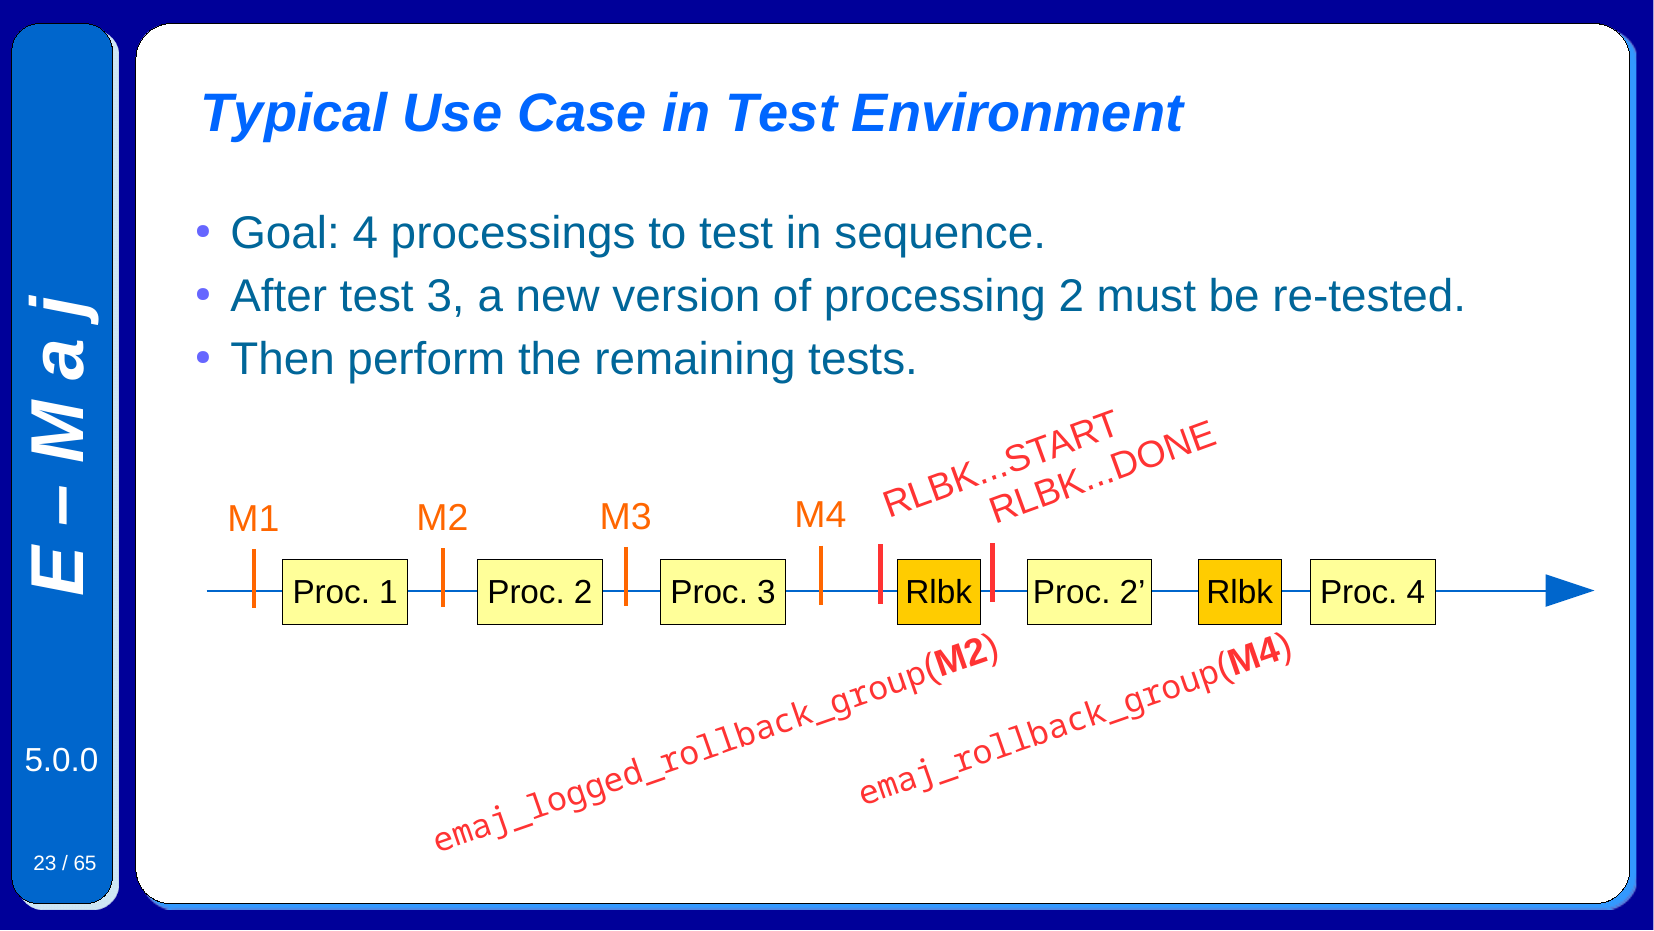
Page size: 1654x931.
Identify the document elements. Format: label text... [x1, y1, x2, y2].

text_box emaj_logged_rollback_group(M2) [409, 610, 1025, 884]
title Typical Use Case in Test Environment [200, 34, 1575, 191]
text_box M2 [401, 488, 484, 546]
text_box Proc. 3 [660, 559, 786, 625]
text_box Proc. 1 [282, 559, 408, 625]
text_box Rlbk [897, 559, 981, 625]
text_box RLBK...START [860, 389, 1137, 539]
list Goal: 4 processings to test in sequence. After test 3, a new version of processing 2 must be re-tested. Then perform the remaining tests. [177, 206, 1587, 385]
text_box Rlbk [1198, 559, 1282, 625]
text_box RLBK...DONE [967, 399, 1238, 545]
text_box M3 [584, 487, 667, 545]
text_box M1 [212, 490, 295, 547]
text_box Proc. 4 [1310, 559, 1436, 625]
text_box Proc. 2 [477, 559, 603, 625]
text_box Proc. 2’ [1027, 559, 1152, 625]
text_box M4 [779, 486, 862, 544]
text_box emaj_rollback_group(M4) [834, 609, 1318, 837]
